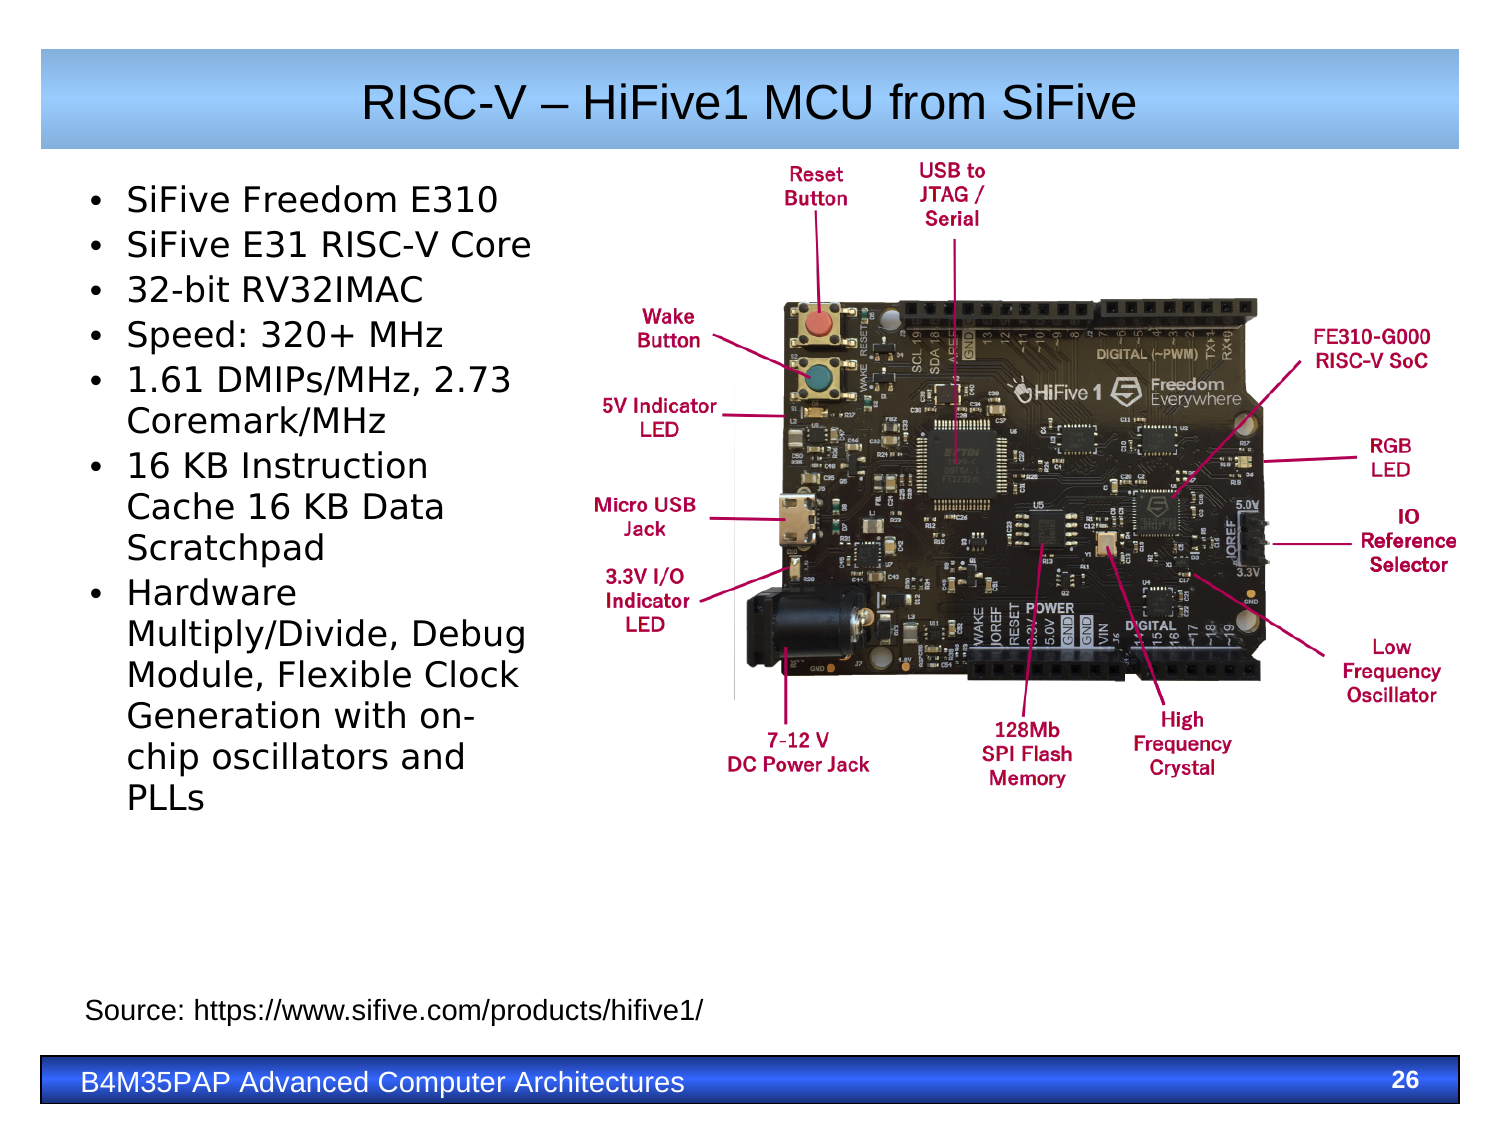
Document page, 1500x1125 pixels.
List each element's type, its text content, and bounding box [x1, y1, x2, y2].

picture [595, 162, 1456, 788]
title RISC-V – HiFive1 MCU from SiFive [41, 49, 1459, 149]
list SiFive Freedom E310 SiFive E31 RISC-V Core 32-bit RV32IMAC Speed: 320+ MHz 1.61 DMIPs/MHz, 2.73 Coremark/MHz 16 KB Instruction Cache 16 KB Data Scratchpad Hardware Multiply/Divide, Debug Module, Flexible Clock Generation with on-chip oscillators and PLLs [75, 172, 550, 888]
text_box Source: https://www.sifive.com/products/hifive1/ [69, 986, 1328, 1034]
